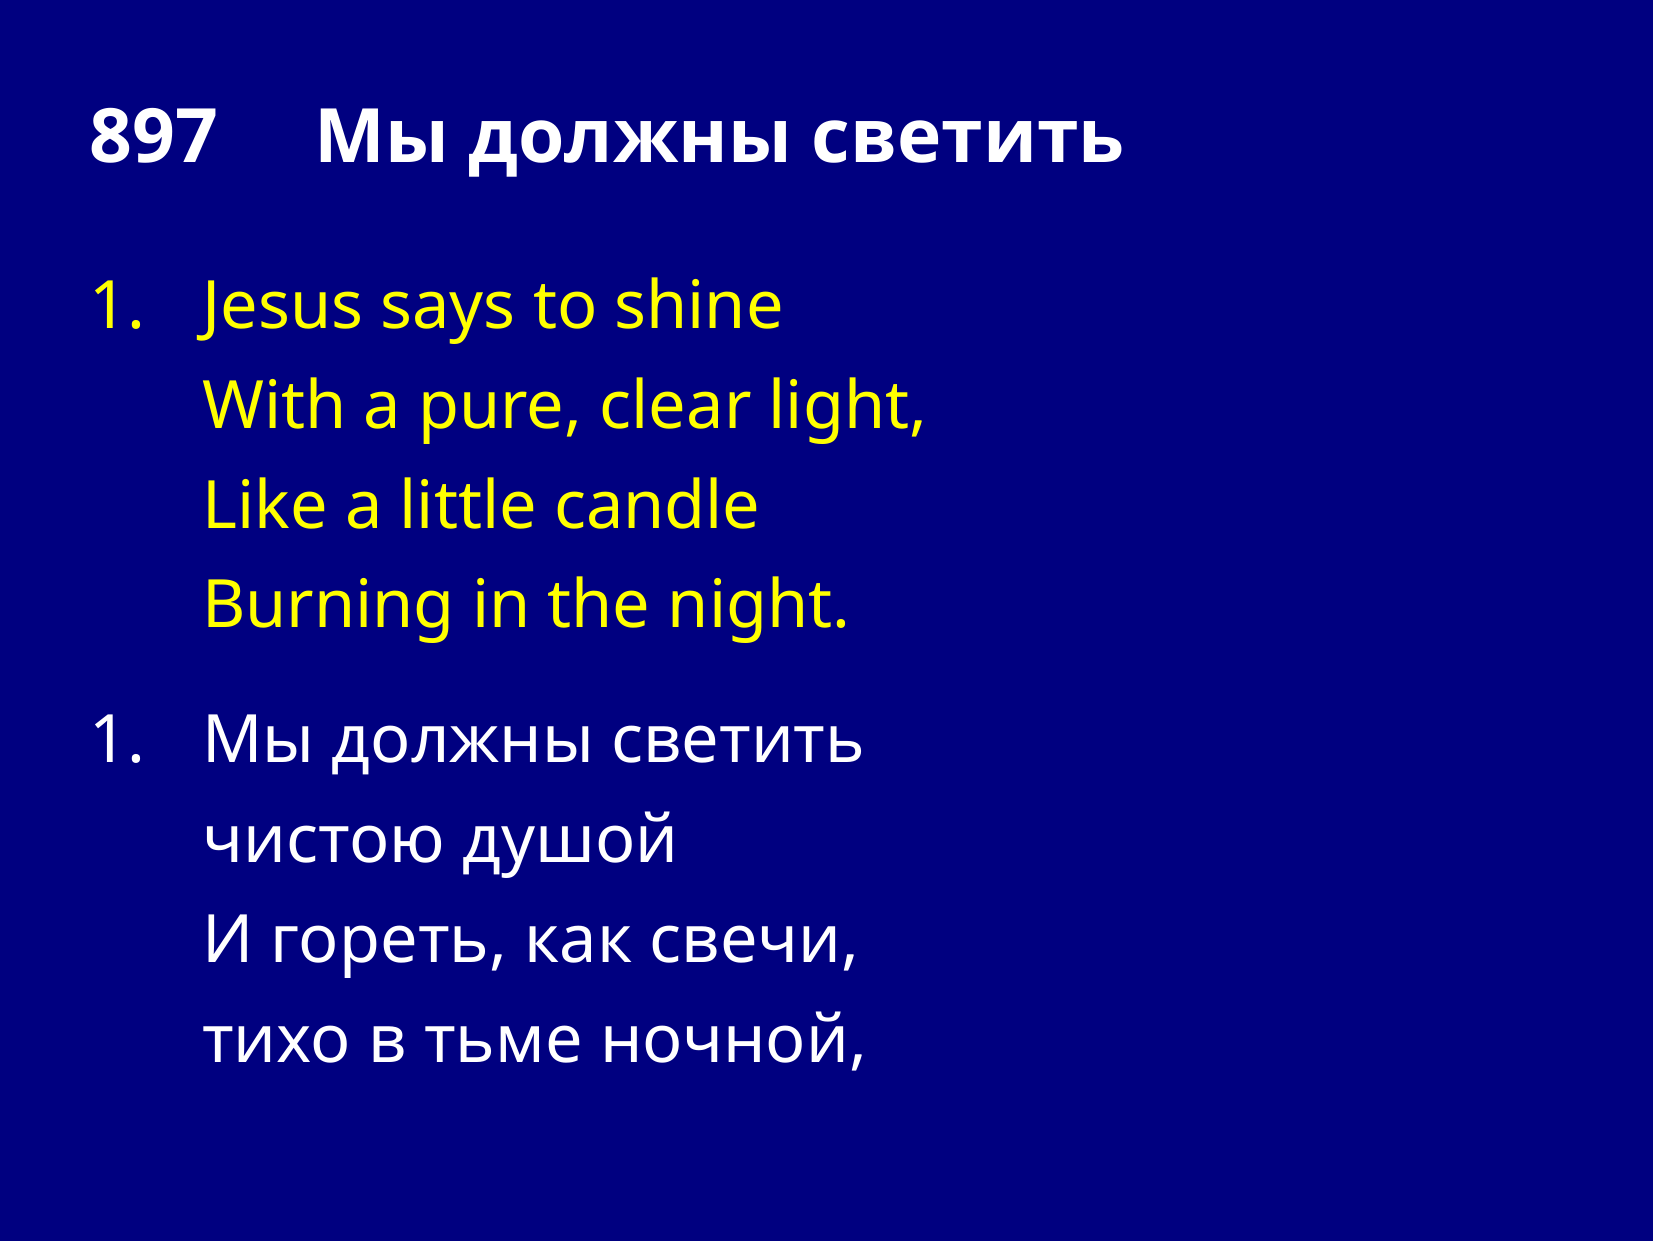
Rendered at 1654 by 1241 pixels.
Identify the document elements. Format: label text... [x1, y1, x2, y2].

text_box 897 Мы должны светить [75, 75, 1576, 188]
text_box 1. Мы должны светить чистою душой И гореть, как свечи, тихо в тьме ночной, [75, 675, 1576, 1163]
text_box 1. Jesus says to shine With a pure, clear light, Like a little candle Burning in the night. [75, 188, 1576, 638]
